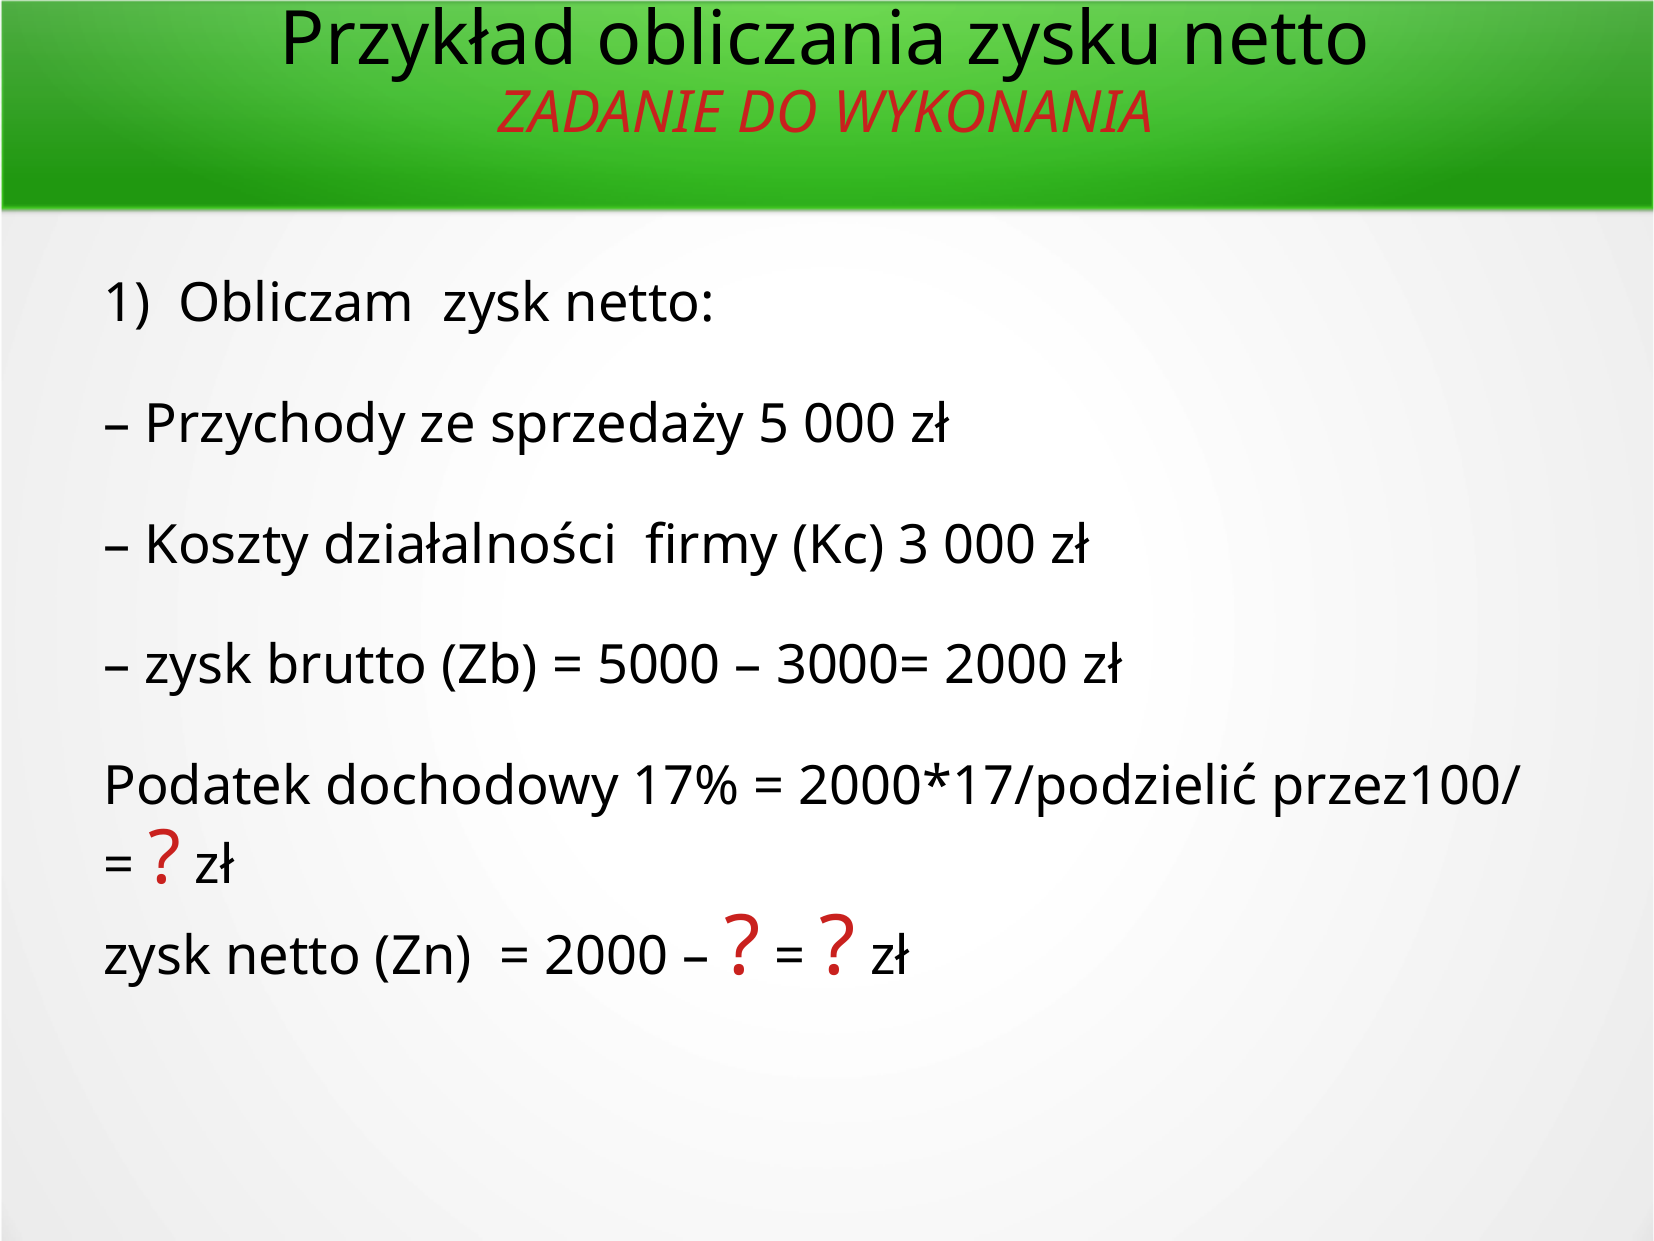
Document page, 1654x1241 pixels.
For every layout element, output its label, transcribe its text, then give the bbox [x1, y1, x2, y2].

title Przykład obliczania zysku netto ZADANIE DO WYKONANIA [82, 0, 1569, 237]
text_box 1) Obliczam zysk netto: – Przychody ze sprzedaży 5 000 zł – Koszty działalności firmy (Kc) 3 000 zł – zysk brutto (Zb) = 5000 – 3000= 2000 zł Podatek dochodowy 17% = 2000*17/podzielić przez100/ = ? zł zysk netto (Zn) = 2000 – ? = ? zł [88, 265, 1565, 1063]
